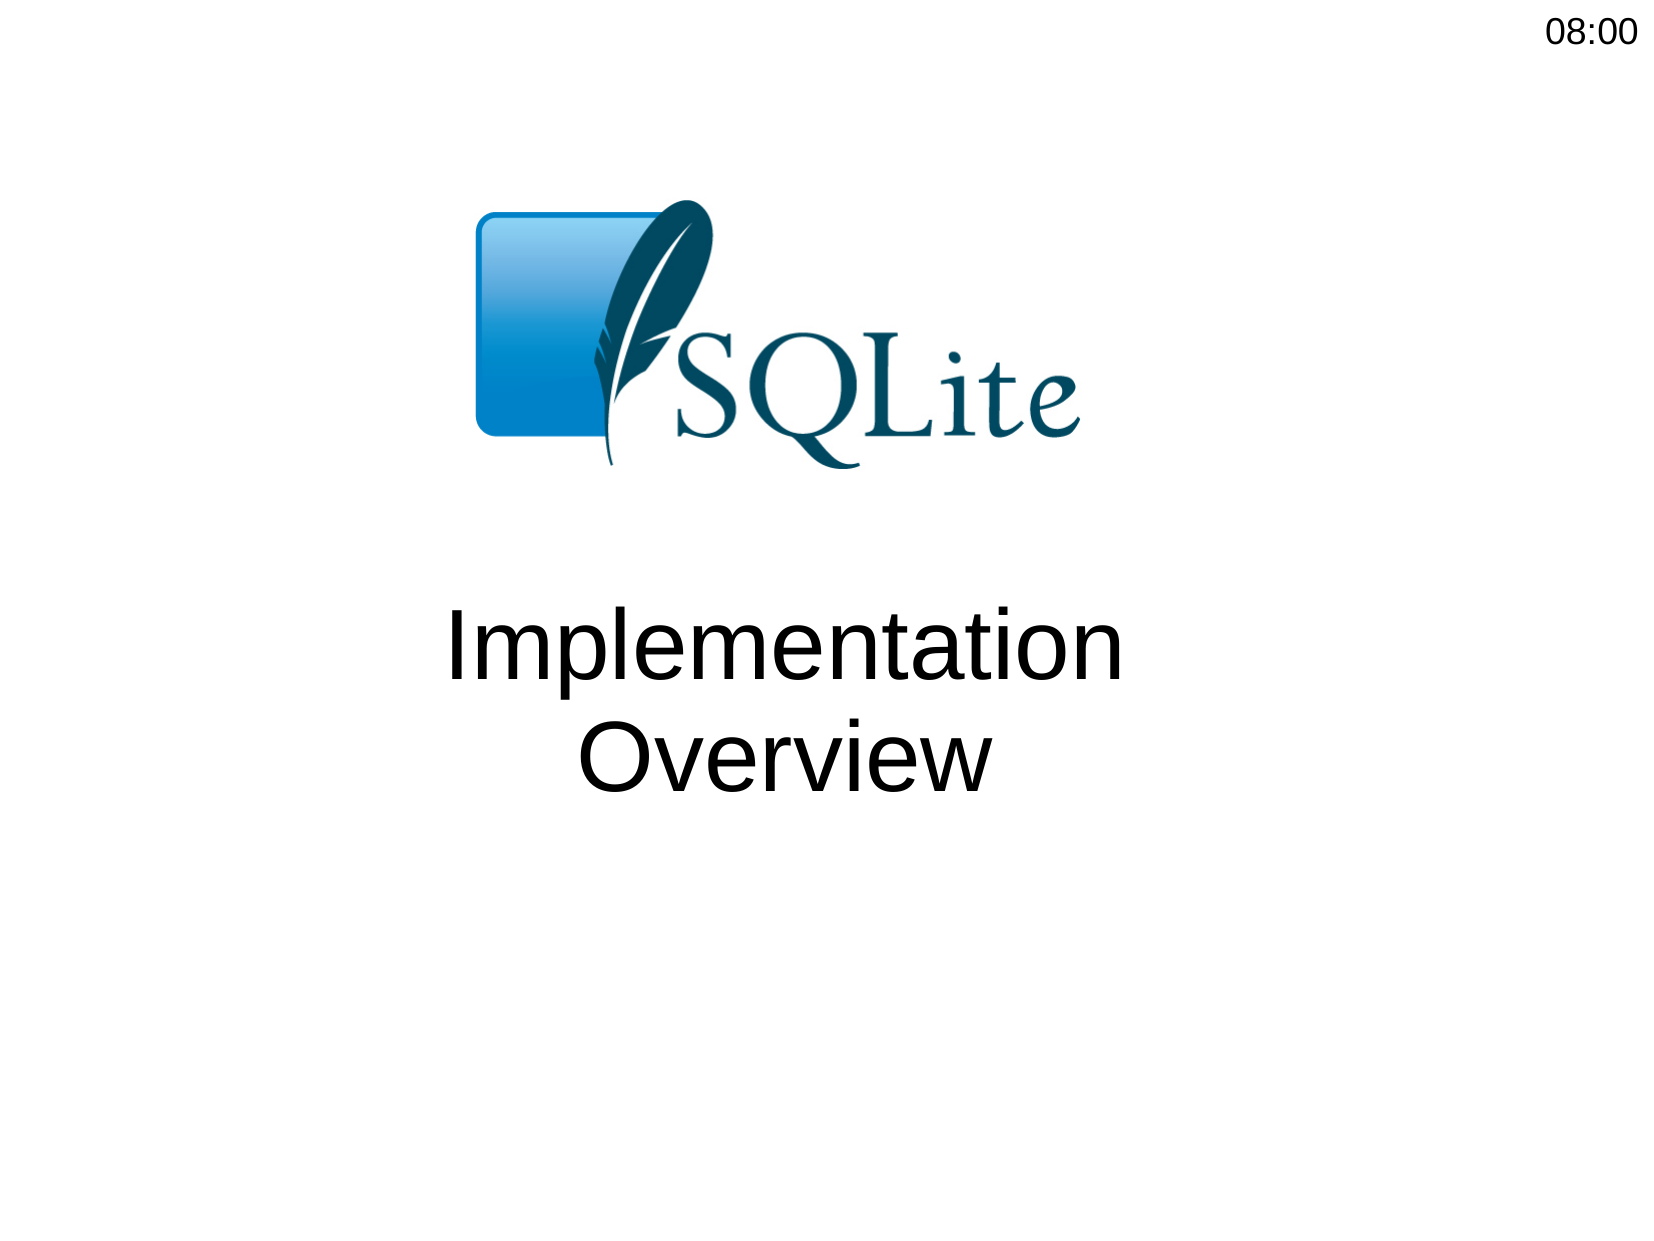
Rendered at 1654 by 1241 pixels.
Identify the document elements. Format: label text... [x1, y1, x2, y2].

picture [465, 189, 1091, 480]
text_box 08:00 [1530, 3, 1654, 61]
text_box Implementation Overview [428, 581, 1142, 821]
